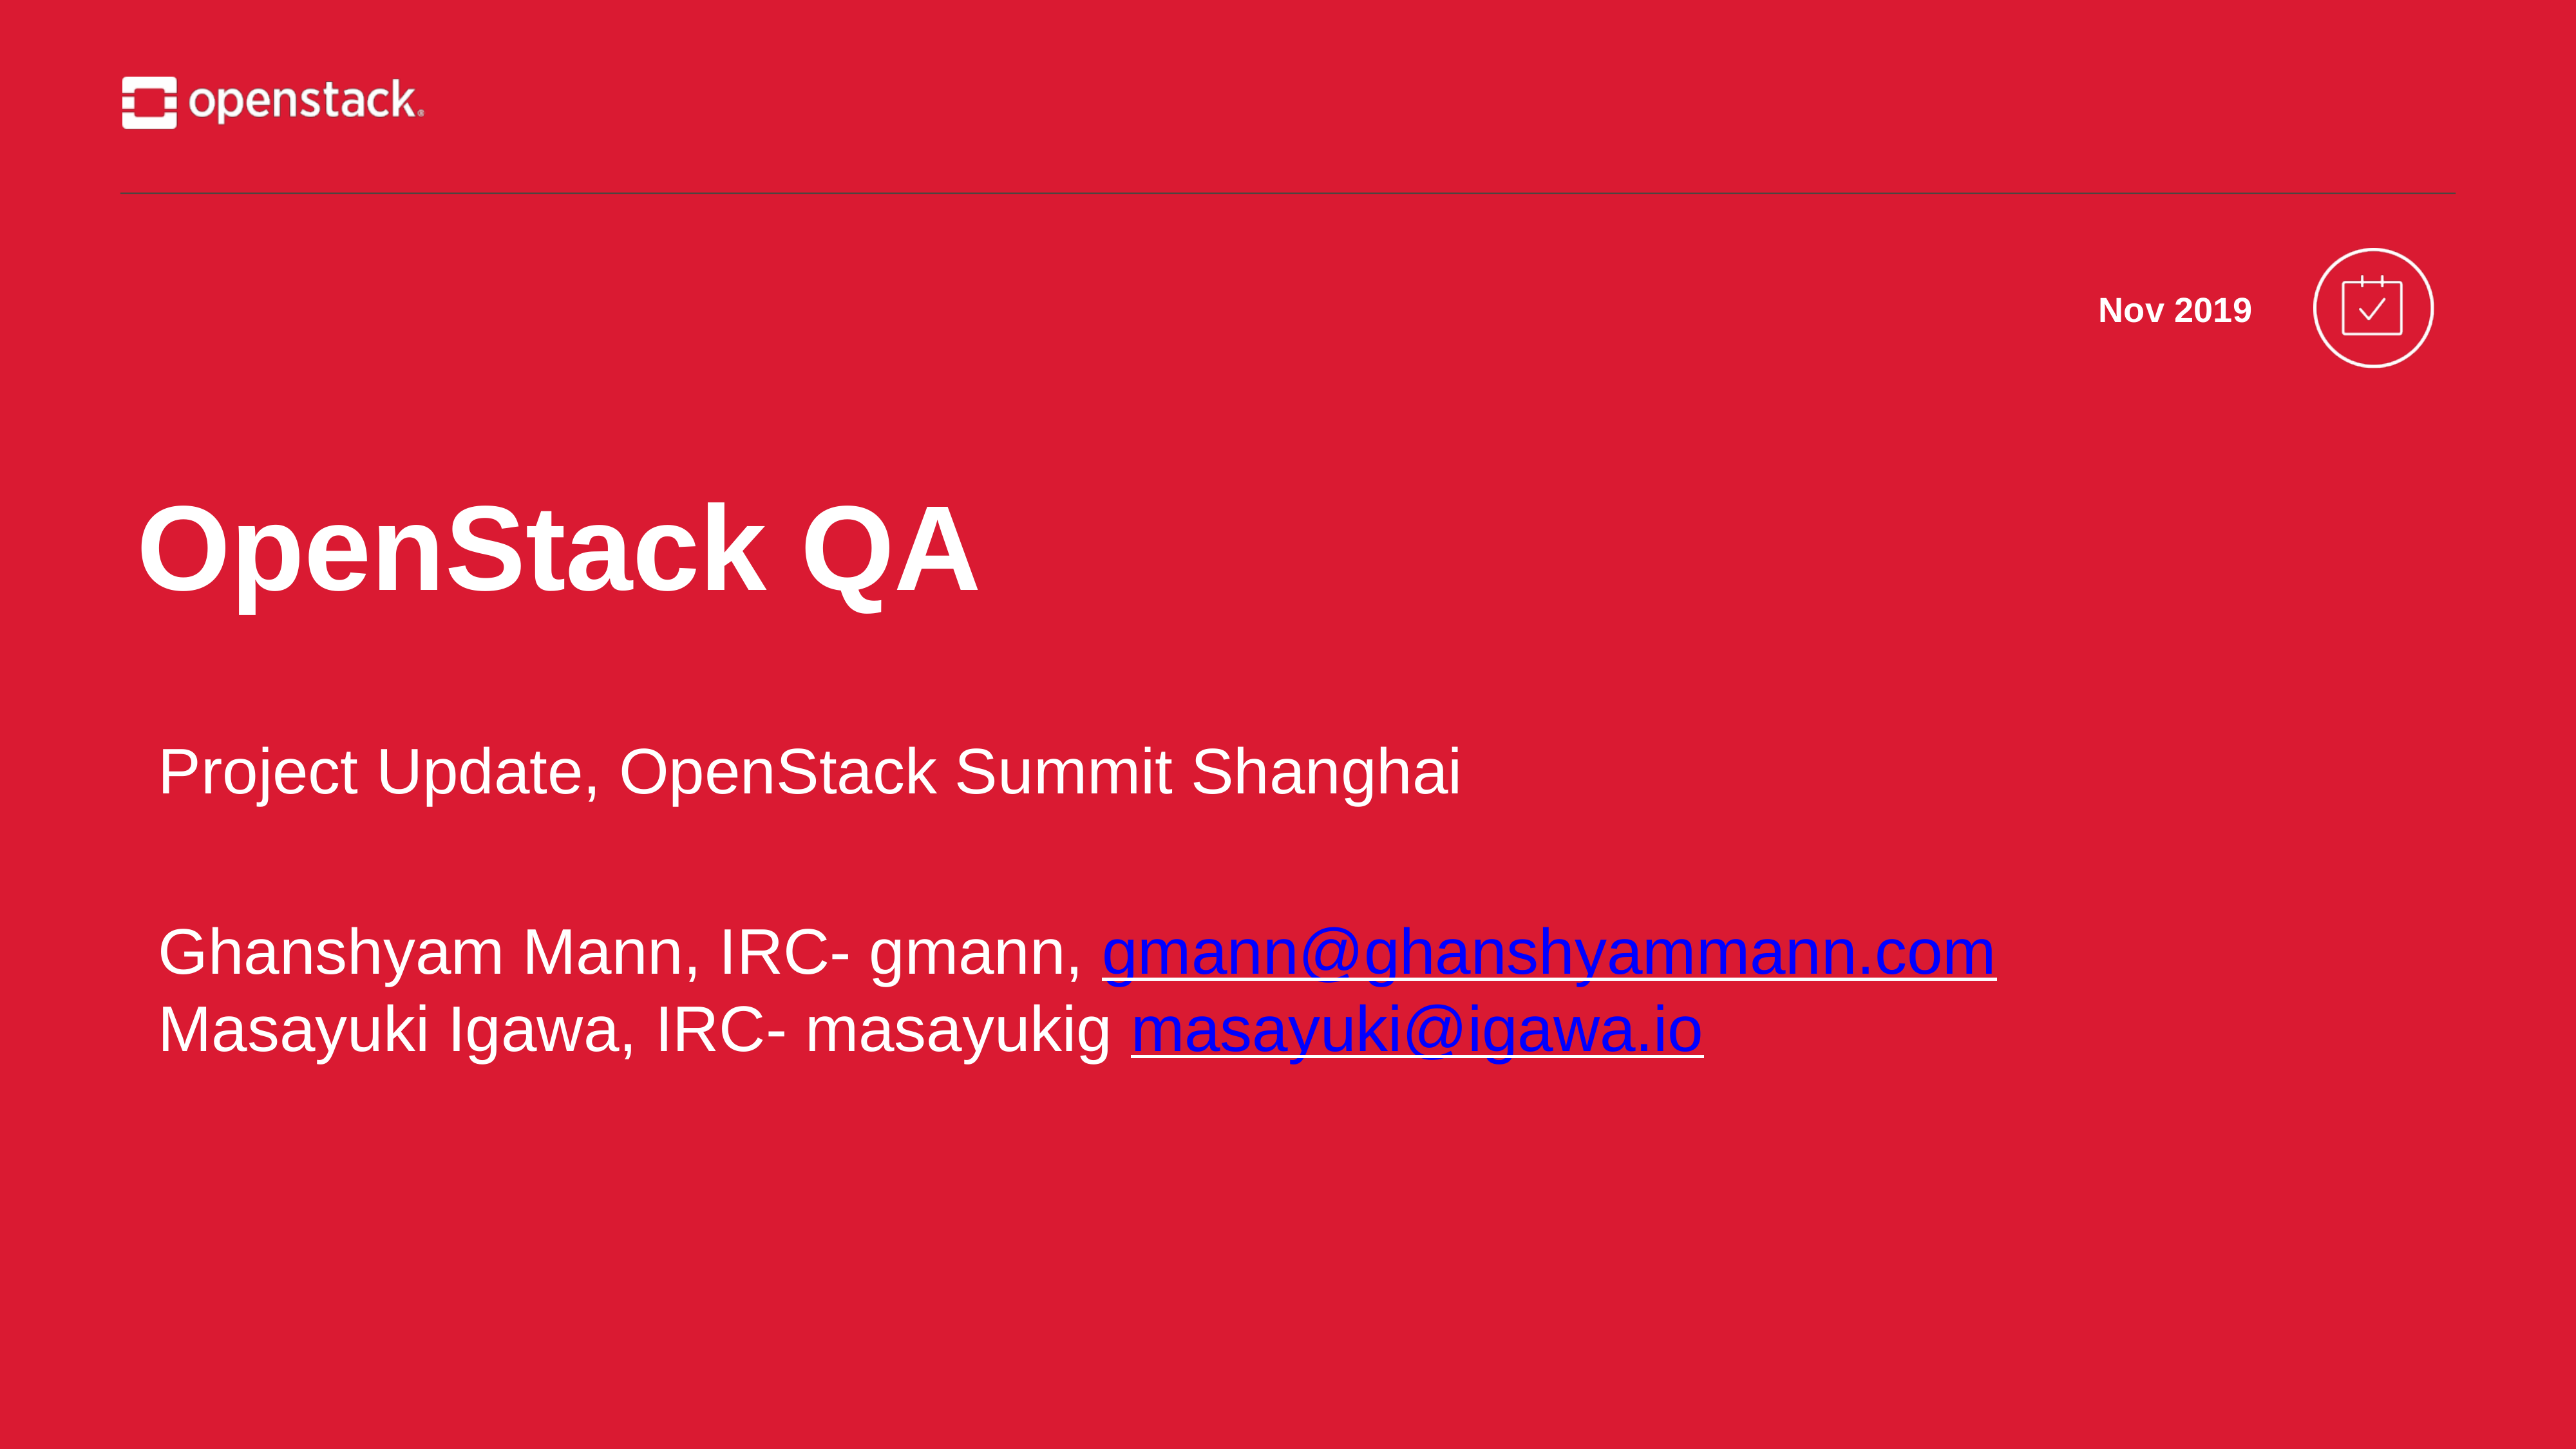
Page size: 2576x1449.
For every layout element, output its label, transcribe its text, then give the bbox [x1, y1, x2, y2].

text_box Project Update, OpenStack Summit Shanghai Ghanshyam Mann, IRC- gmann, gmann@ghanshyammann.com Masayuki Igawa, IRC- masayukig masayuki@igawa.io [153, 724, 2025, 1125]
text_box OpenStack QA [131, 274, 2332, 765]
text_box Nov 2019 [2092, 281, 2259, 336]
picture [2313, 248, 2435, 369]
picture [122, 77, 426, 131]
